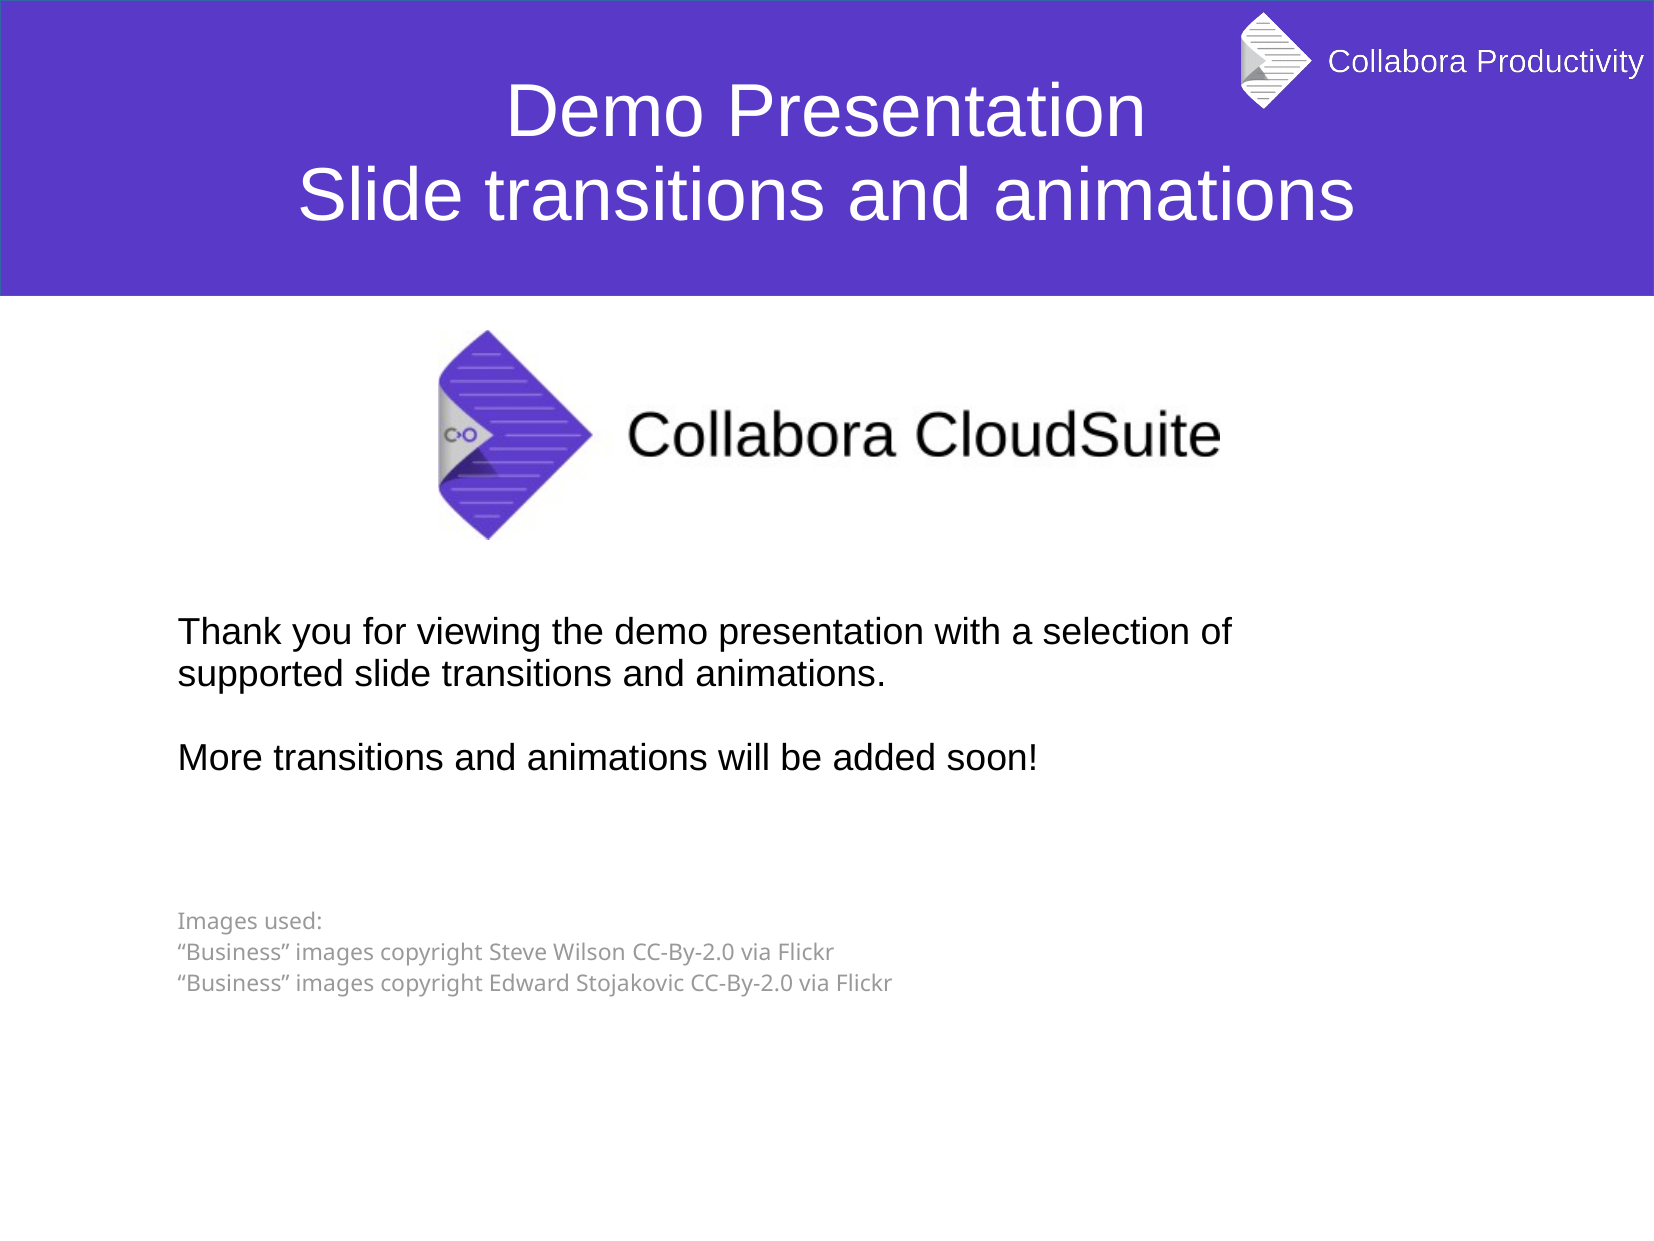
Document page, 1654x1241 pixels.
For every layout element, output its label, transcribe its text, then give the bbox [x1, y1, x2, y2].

text_box [0, 0, 1654, 296]
title Demo Presentation Slide transitions and animations [82, 49, 1571, 257]
text_box Thank you for viewing the demo presentation with a selection of supported slide transitions and animations. More transitions and animations will be added soon! Images used: “Business” images copyright Steve Wilson CC-By-2.0 via Flickr “Business” images copyright Edward Stojakovic CC-By-2.0 via Flickr [162, 603, 1300, 1036]
picture [438, 330, 1220, 541]
picture [1241, 12, 1644, 109]
